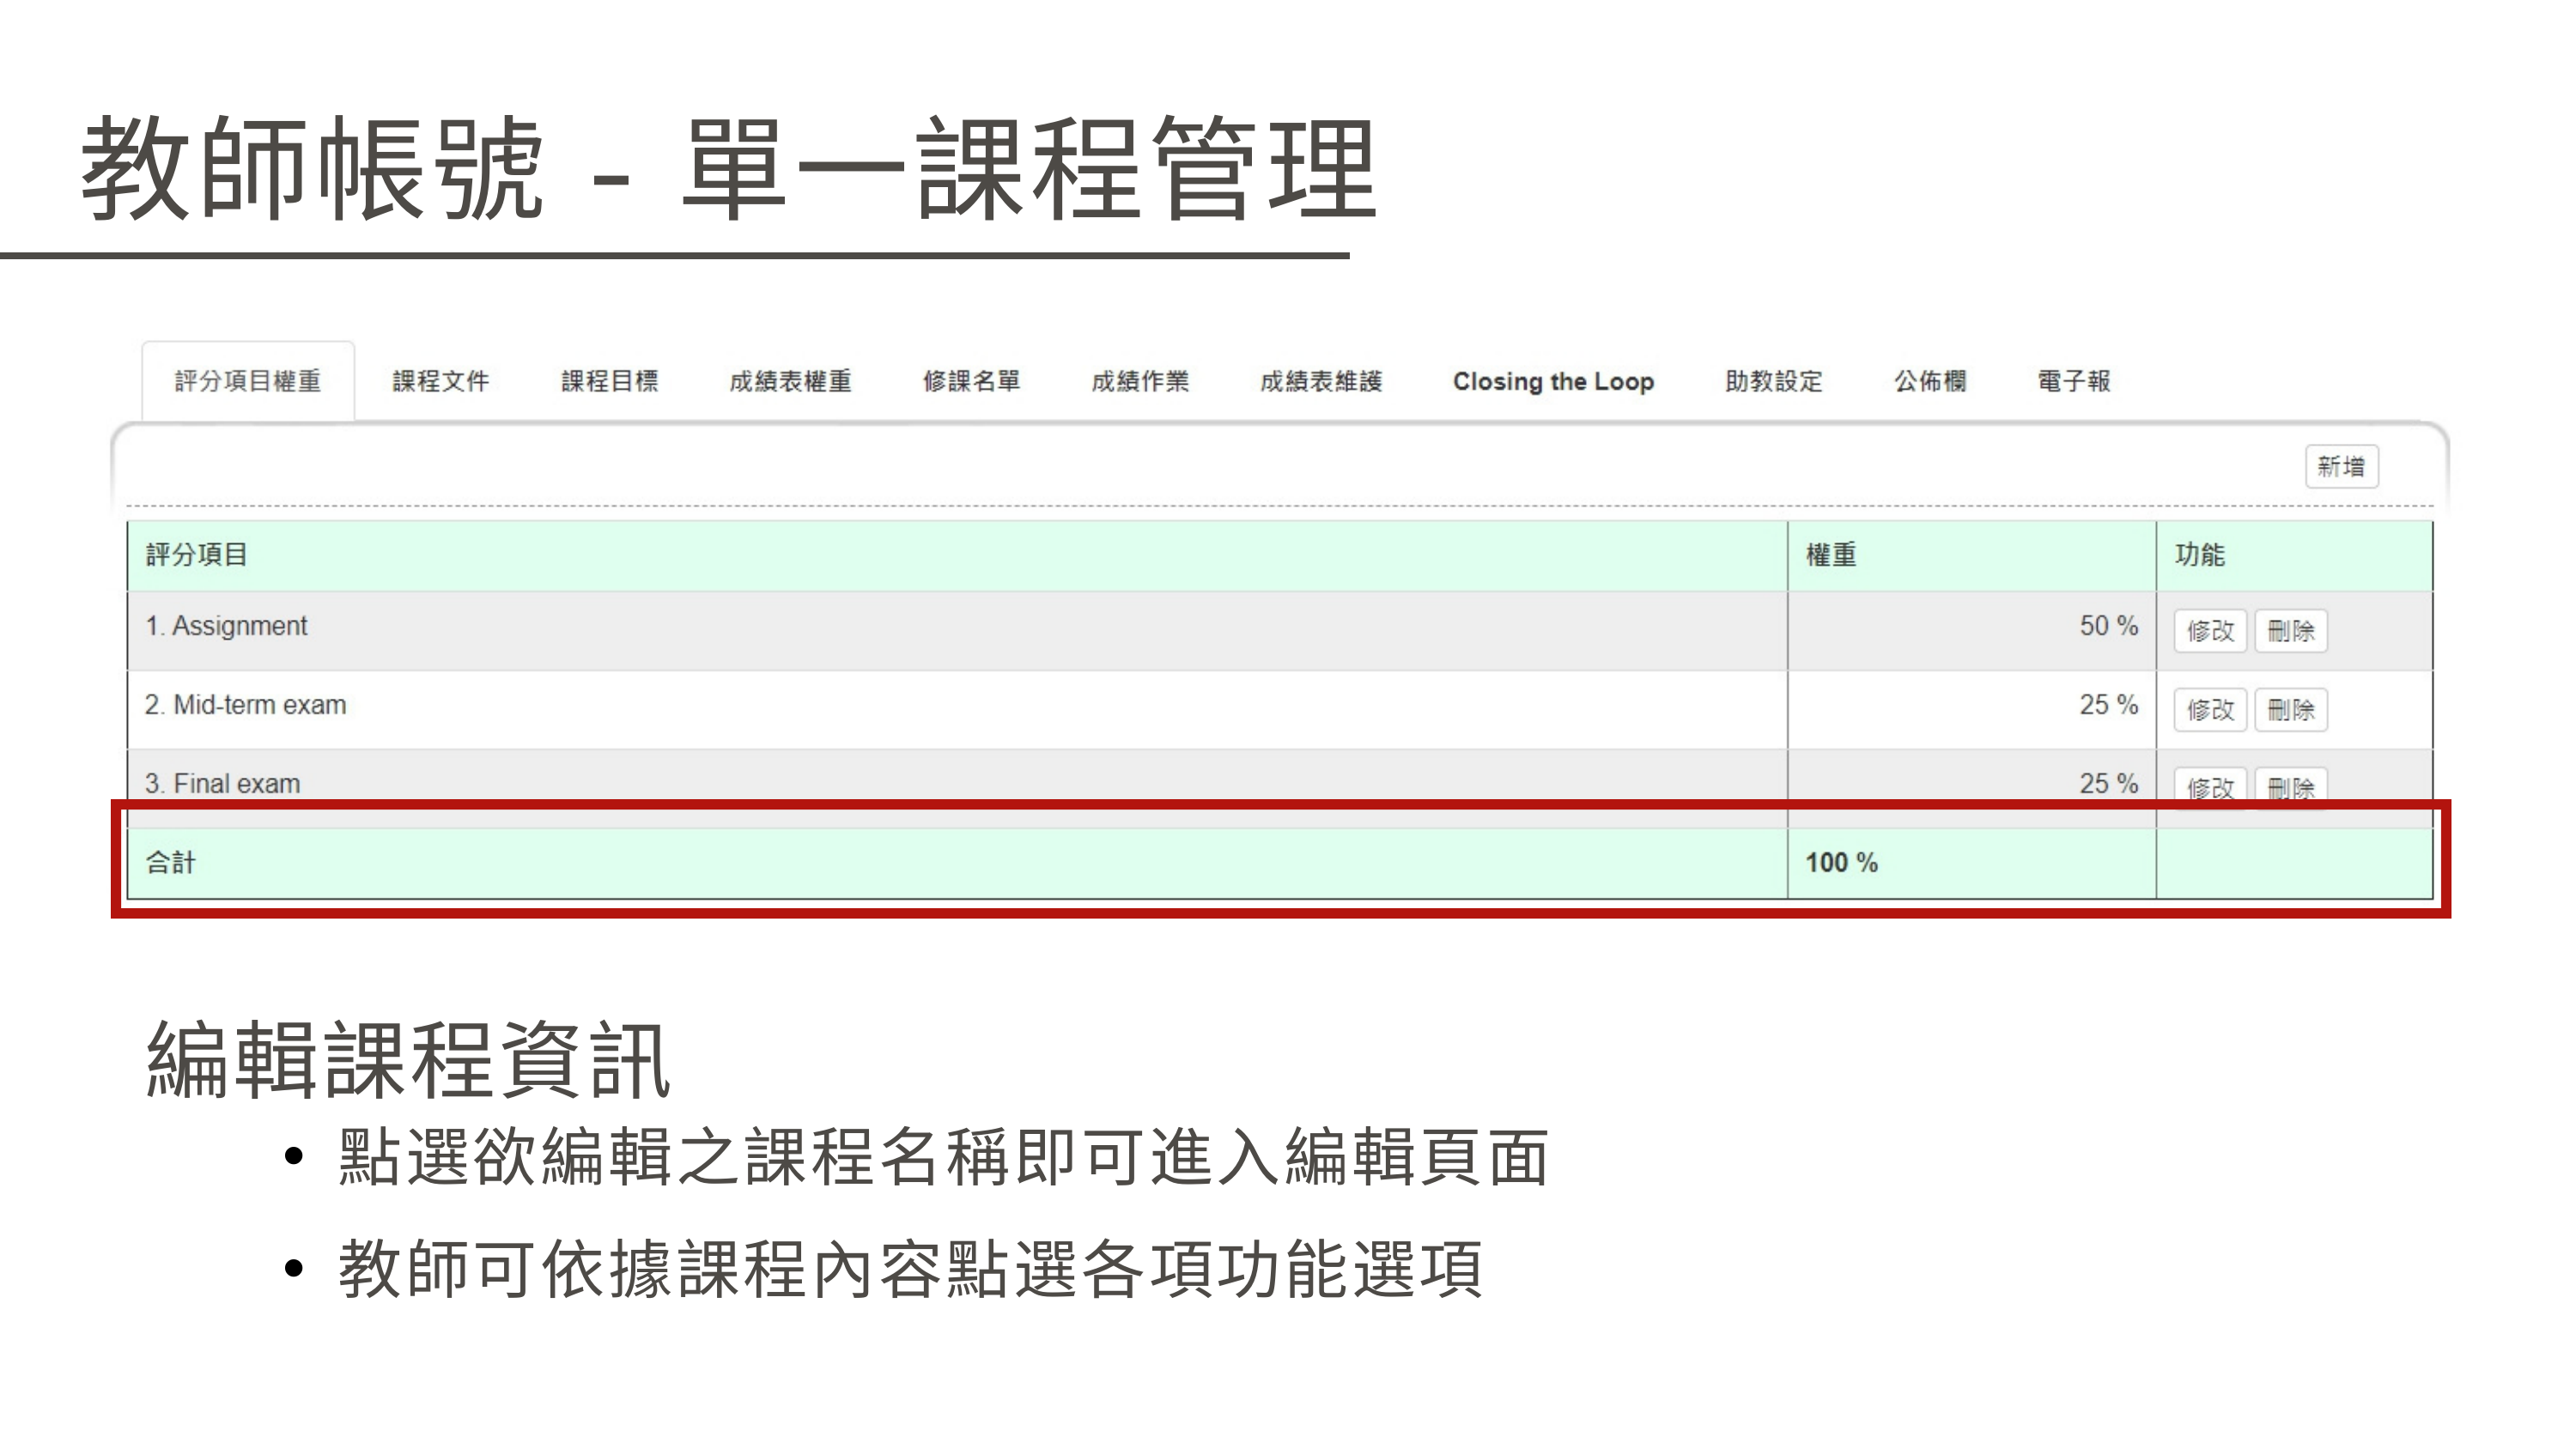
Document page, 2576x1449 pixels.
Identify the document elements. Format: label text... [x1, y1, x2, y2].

text_box [0, 252, 1350, 259]
text_box 點選欲編輯之課程名稱即可進入編輯頁面 教師可依據課程內容點選各項功能選項 [173, 1081, 2126, 1309]
text_box 教師帳號-單一課程管理 [78, 97, 1420, 237]
text_box 編輯課程資訊 [144, 1006, 1581, 1111]
text_box [111, 799, 2451, 919]
picture [106, 326, 2470, 936]
